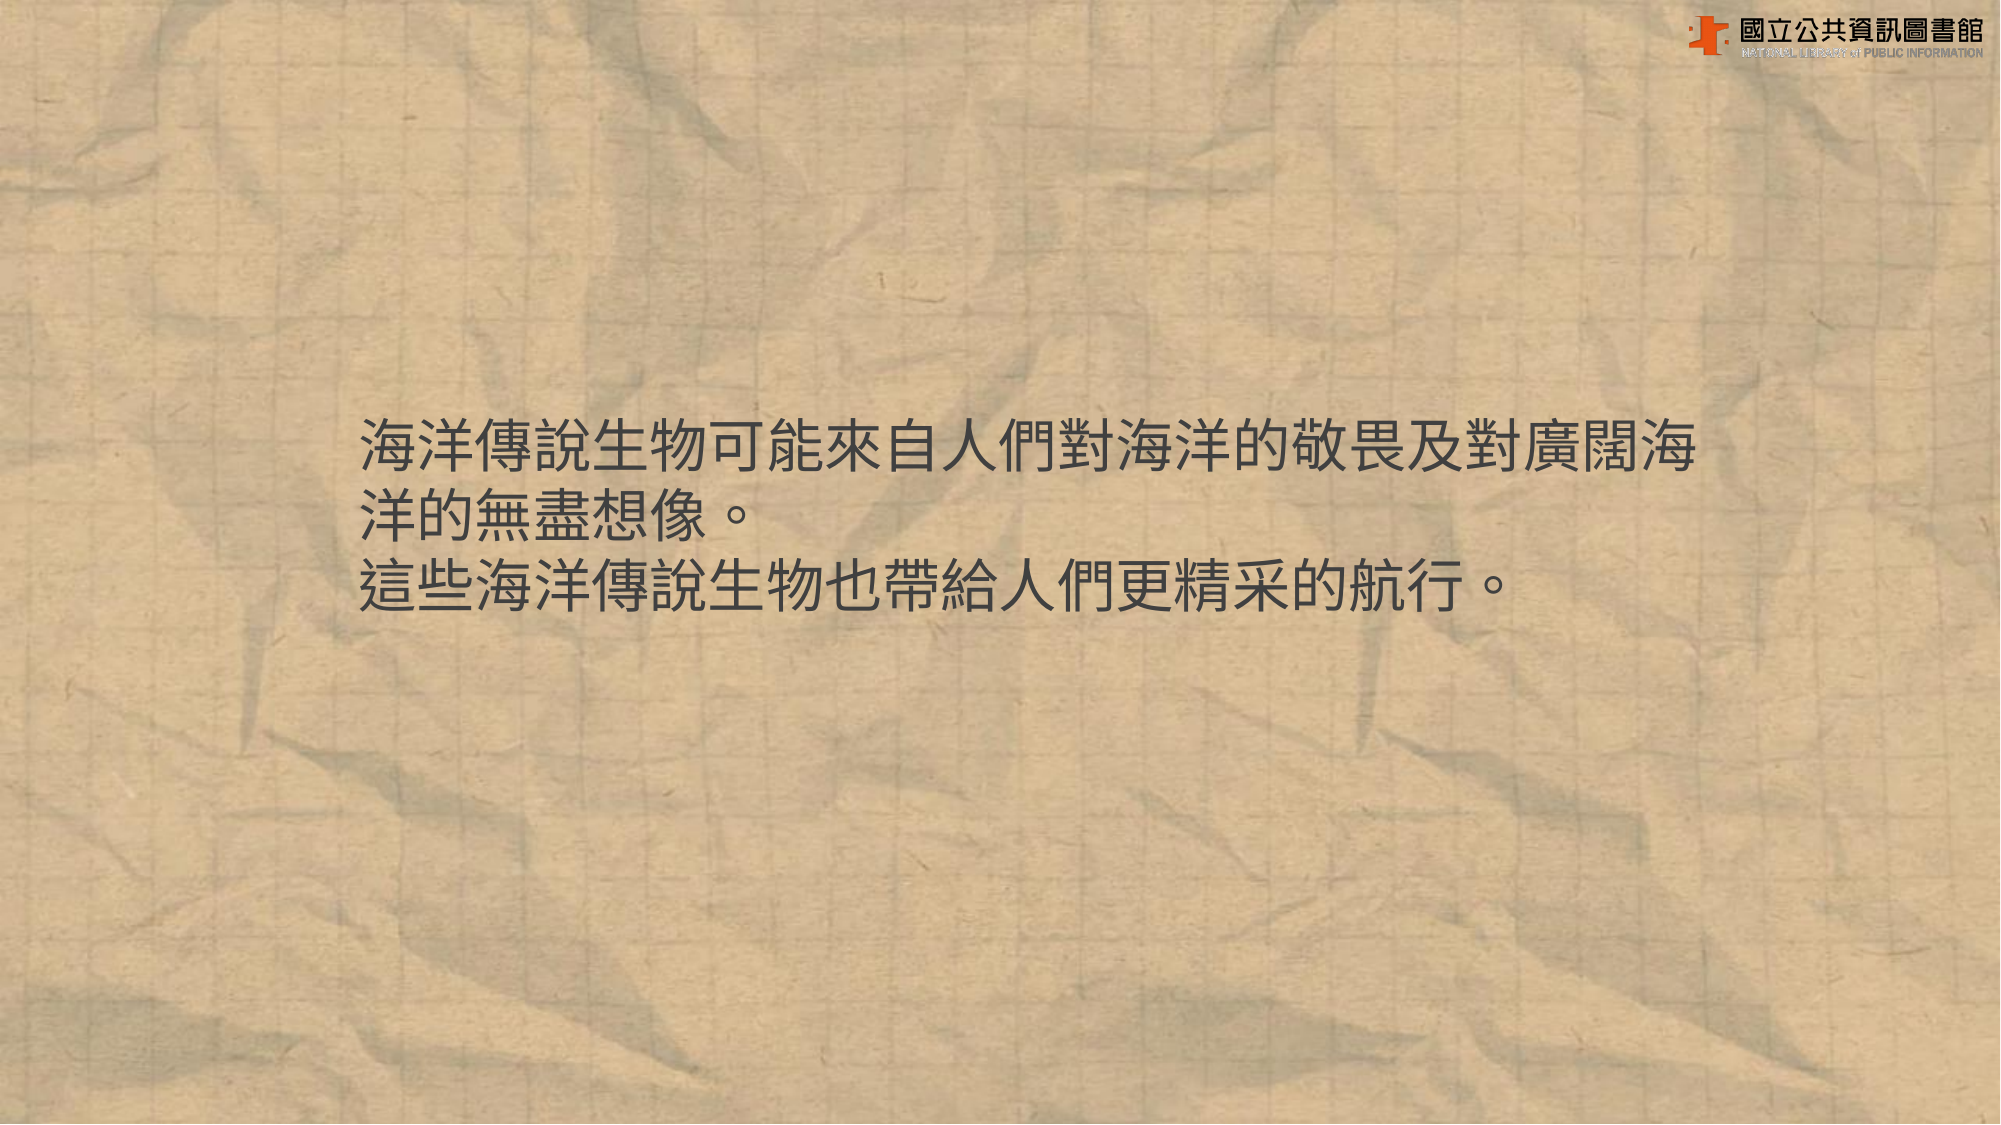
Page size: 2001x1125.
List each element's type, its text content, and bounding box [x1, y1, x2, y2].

text_box 海洋傳說生物可能來自人們對海洋的敬畏及對廣闊海洋的無盡想像。 這些海洋傳說生物也帶給人們更精采的航行。 [343, 401, 1738, 629]
